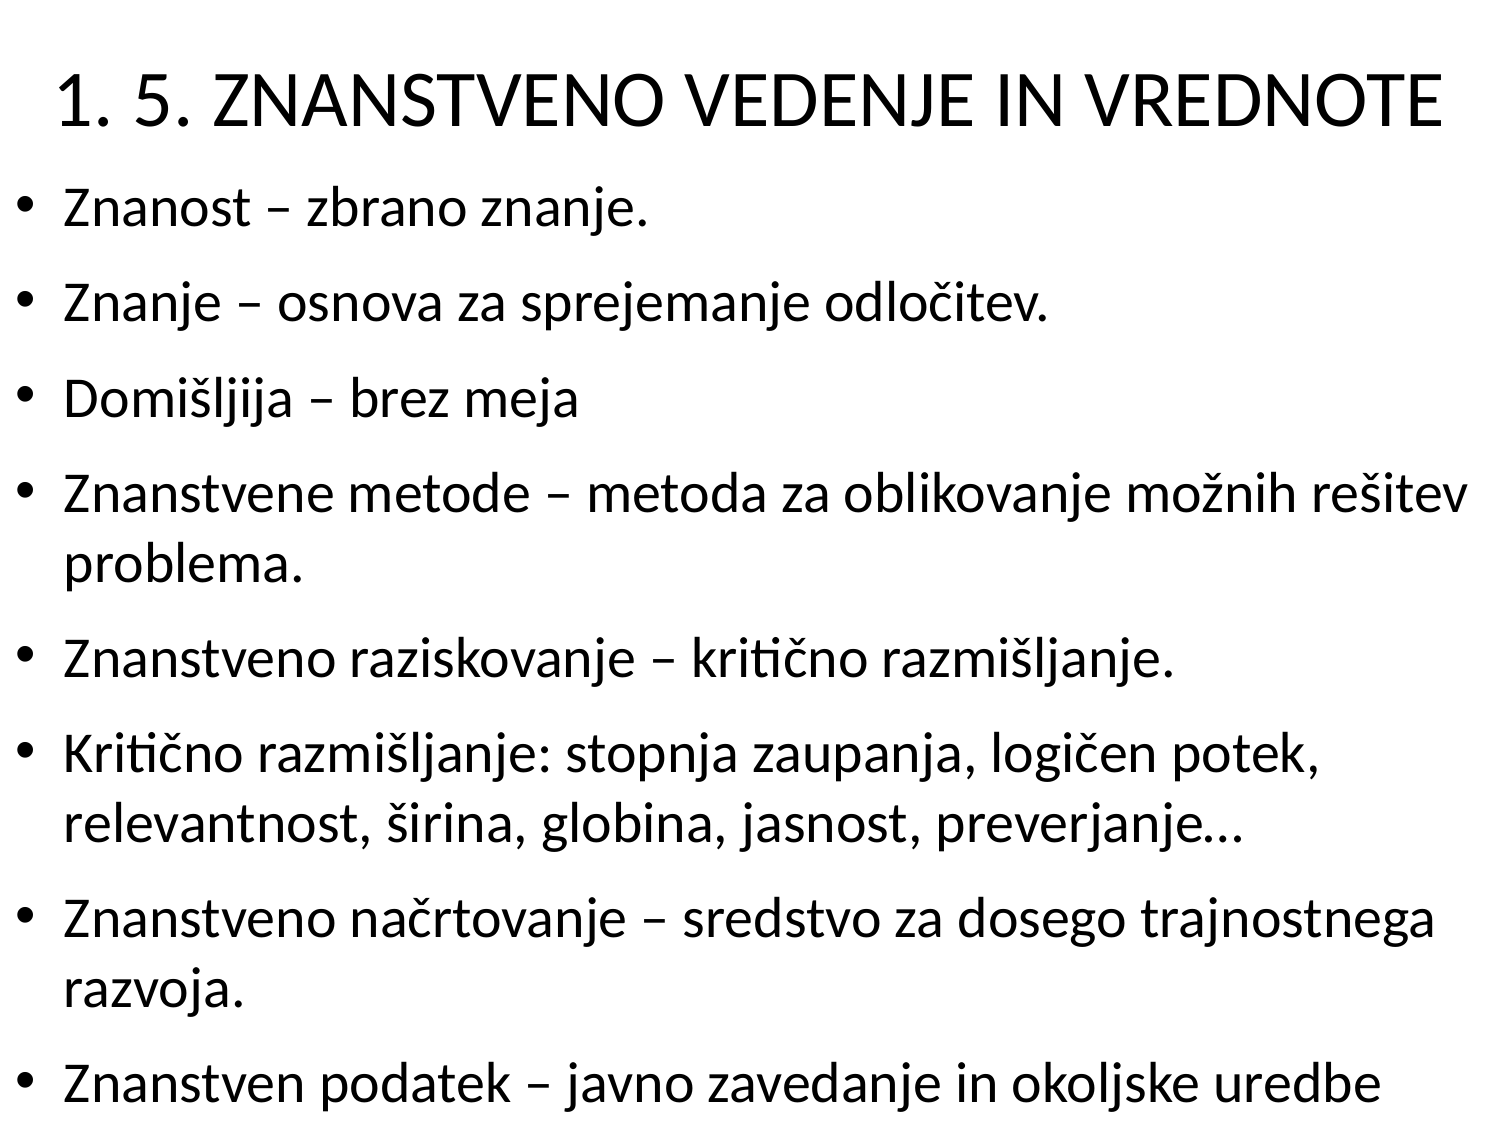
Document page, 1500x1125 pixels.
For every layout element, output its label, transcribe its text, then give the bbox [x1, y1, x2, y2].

list Znanost – zbrano znanje. Znanje – osnova za sprejemanje odločitev. Domišljija – brez meja Znanstvene metode – metoda za oblikovanje možnih rešitev problema. Znanstveno raziskovanje – kritično razmišljanje. Kritično razmišljanje: stopnja zaupanja, logičen potek, relevantnost, širina, globina, jasnost, preverjanje… Znanstveno načrtovanje – sredstvo za dosego trajnostnega razvoja. Znanstven podatek – javno zavedanje in okoljske uredbe [0, 160, 1500, 1125]
title 1. 5. ZNANSTVENO VEDENJE IN VREDNOTE [0, 0, 1500, 160]
